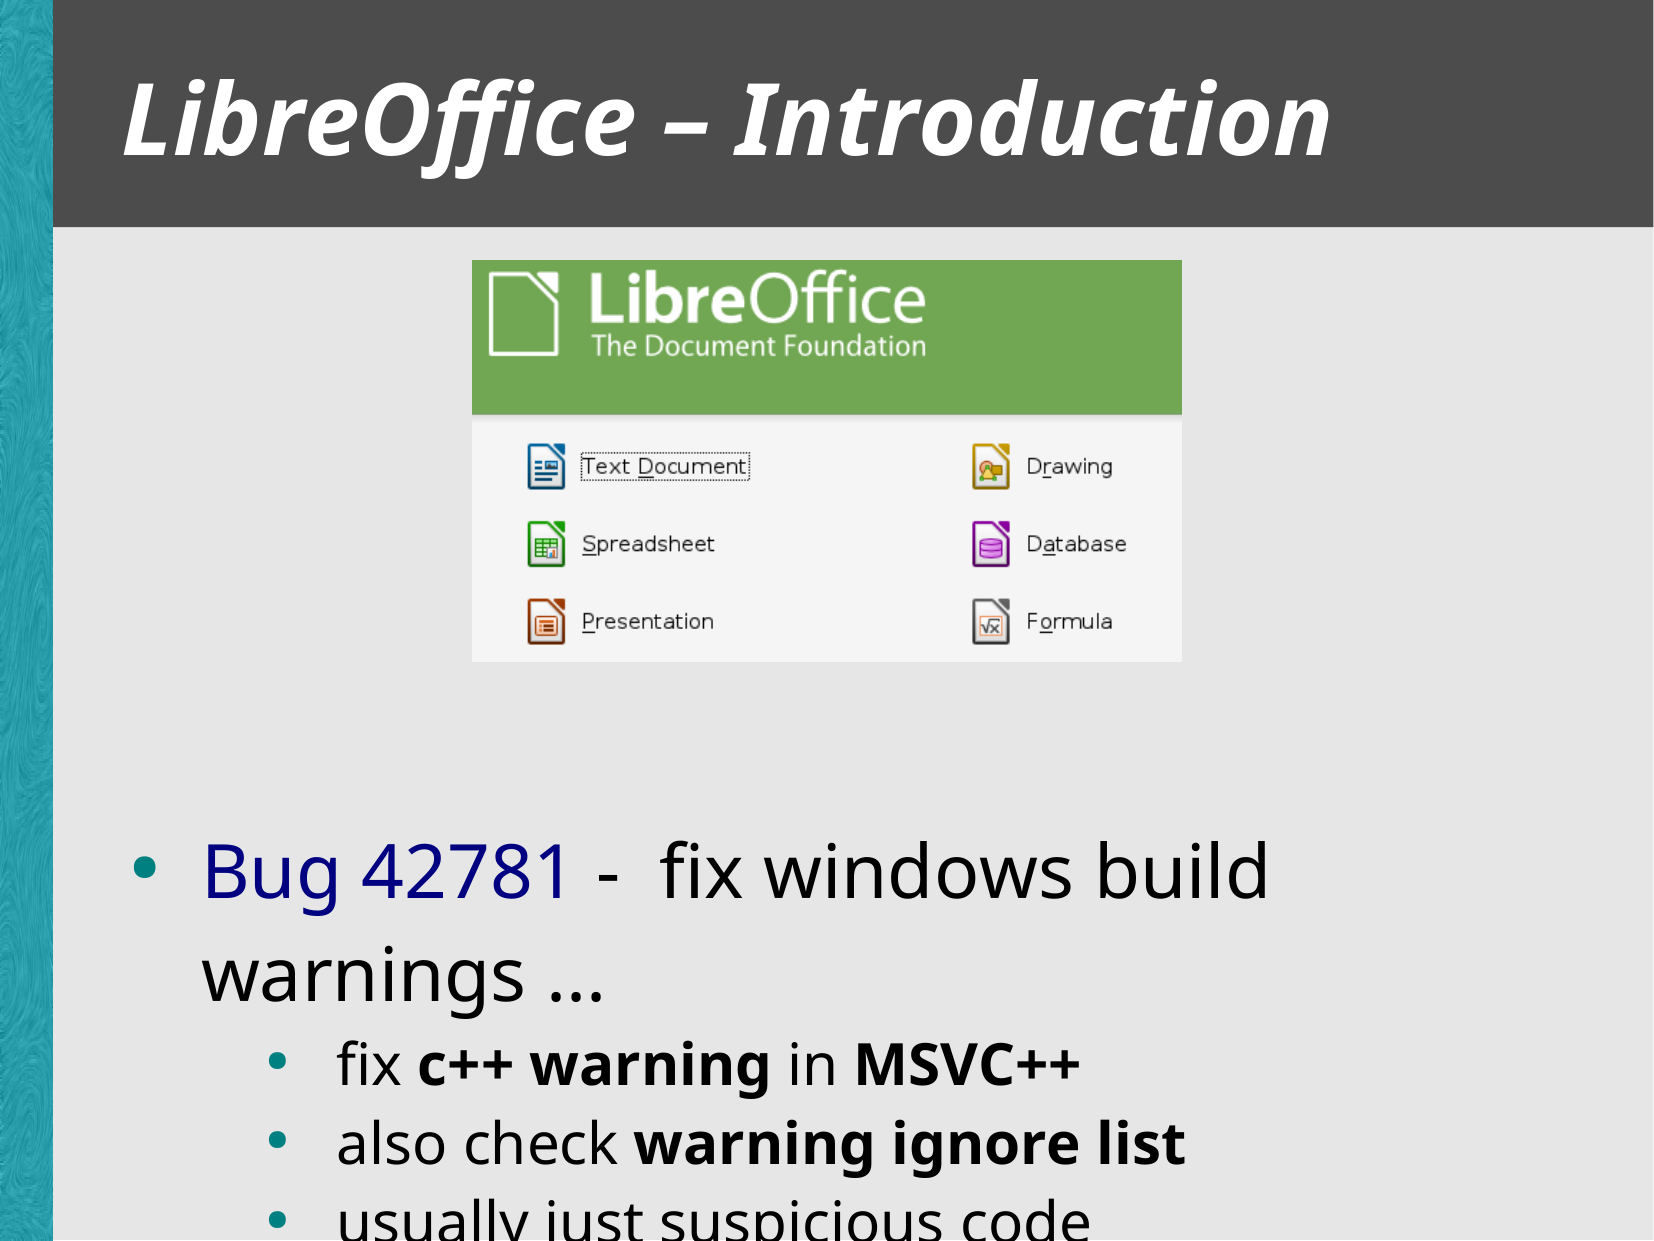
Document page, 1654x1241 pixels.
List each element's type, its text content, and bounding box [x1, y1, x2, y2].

list Bug 42781 - fix windows build warnings ... fix c++ warning in MSVC++ also check warning ignore list usually just suspicious code [118, 307, 1563, 1162]
picture [472, 260, 1182, 662]
picture [0, 0, 53, 1241]
title LibreOffice – Introduction [121, 12, 1565, 221]
